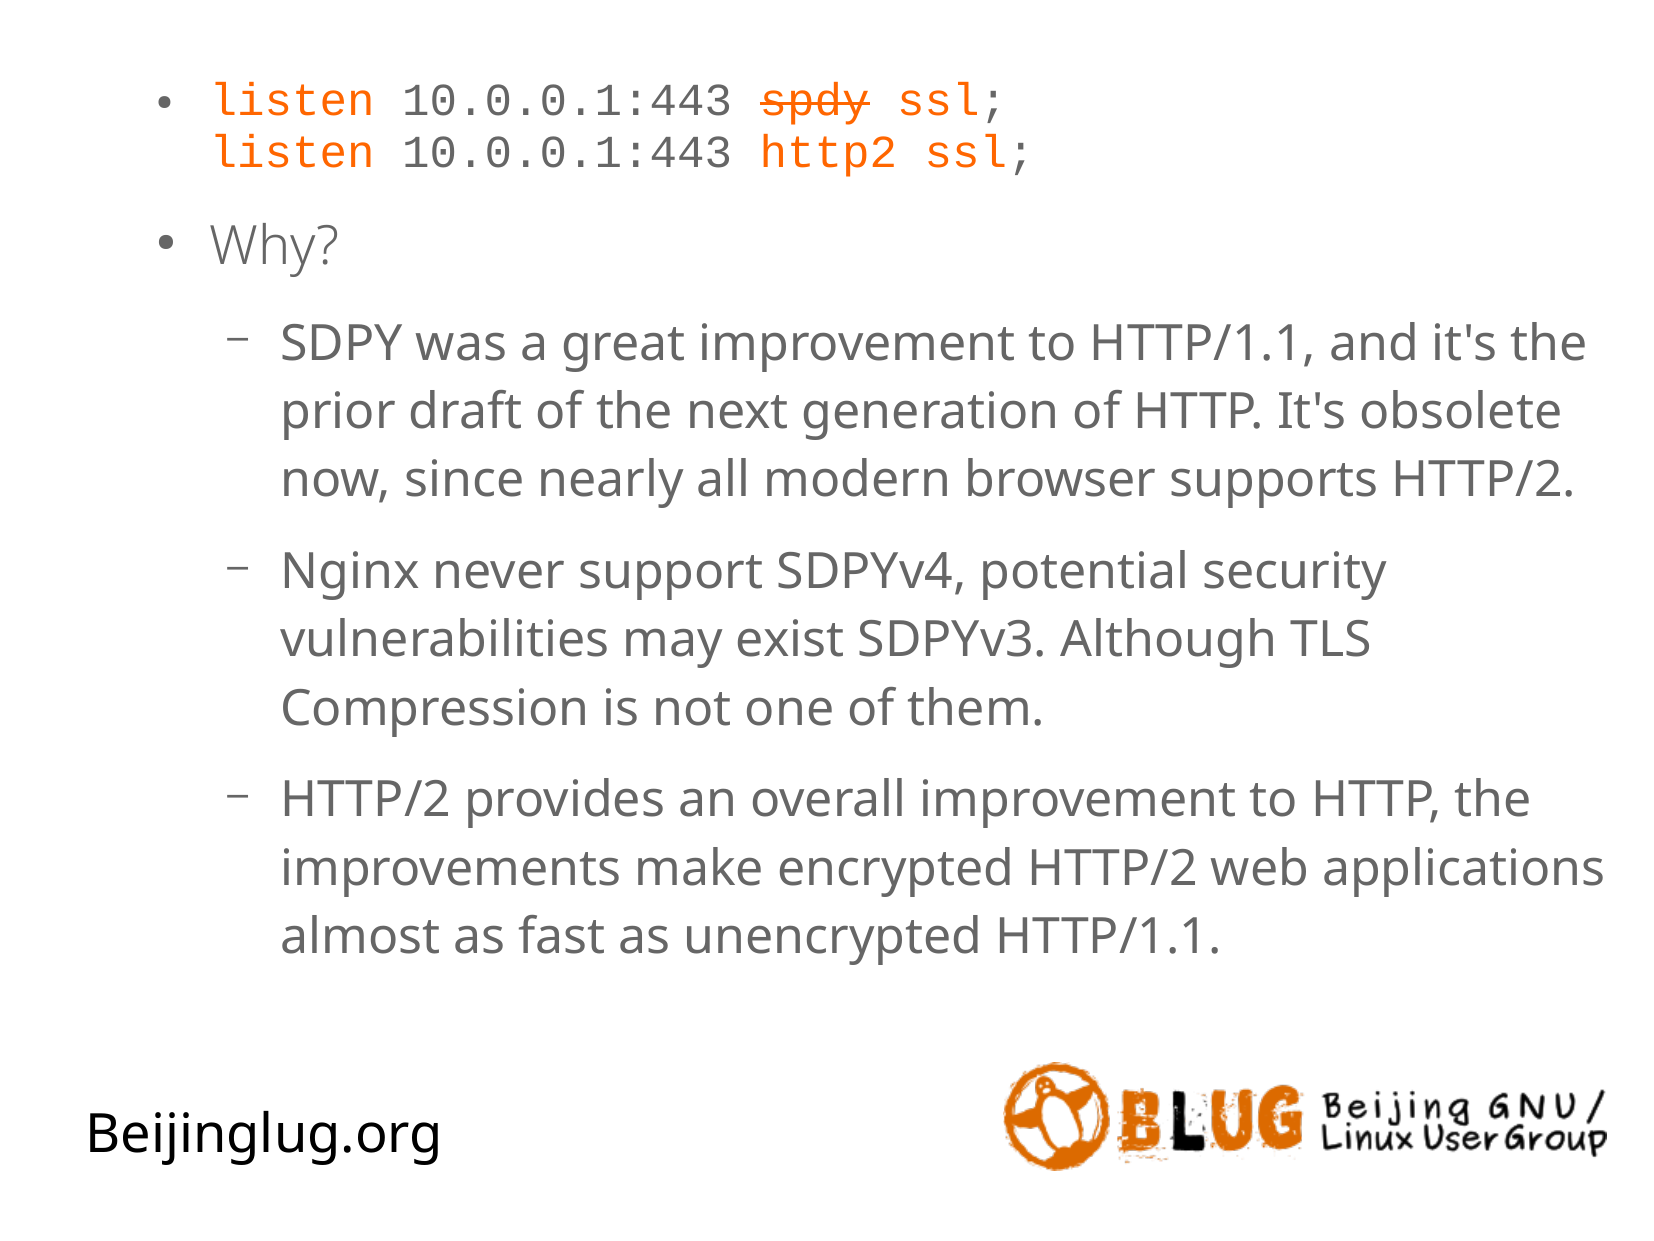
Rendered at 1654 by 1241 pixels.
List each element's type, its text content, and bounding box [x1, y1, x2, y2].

picture [1003, 1062, 1607, 1171]
list listen 10.0.0.1:443 spdy ssl; listen 10.0.0.1:443 http2 ssl; Why? SDPY was a great improvement to HTTP/1.1, and it's the prior draft of the next generation of HTTP. It's obsolete now, since nearly all modern browser supports HTTP/2. Nginx never support SDPYv4, potential security vulnerabilities may exist SDPYv3. Although TLS Compression is not one of them. HTTP/2 provides an overall improvement to HTTP, the improvements make encrypted HTTP/2 web applications almost as fast as unencrypted HTTP/1.1. [138, 77, 1612, 1020]
